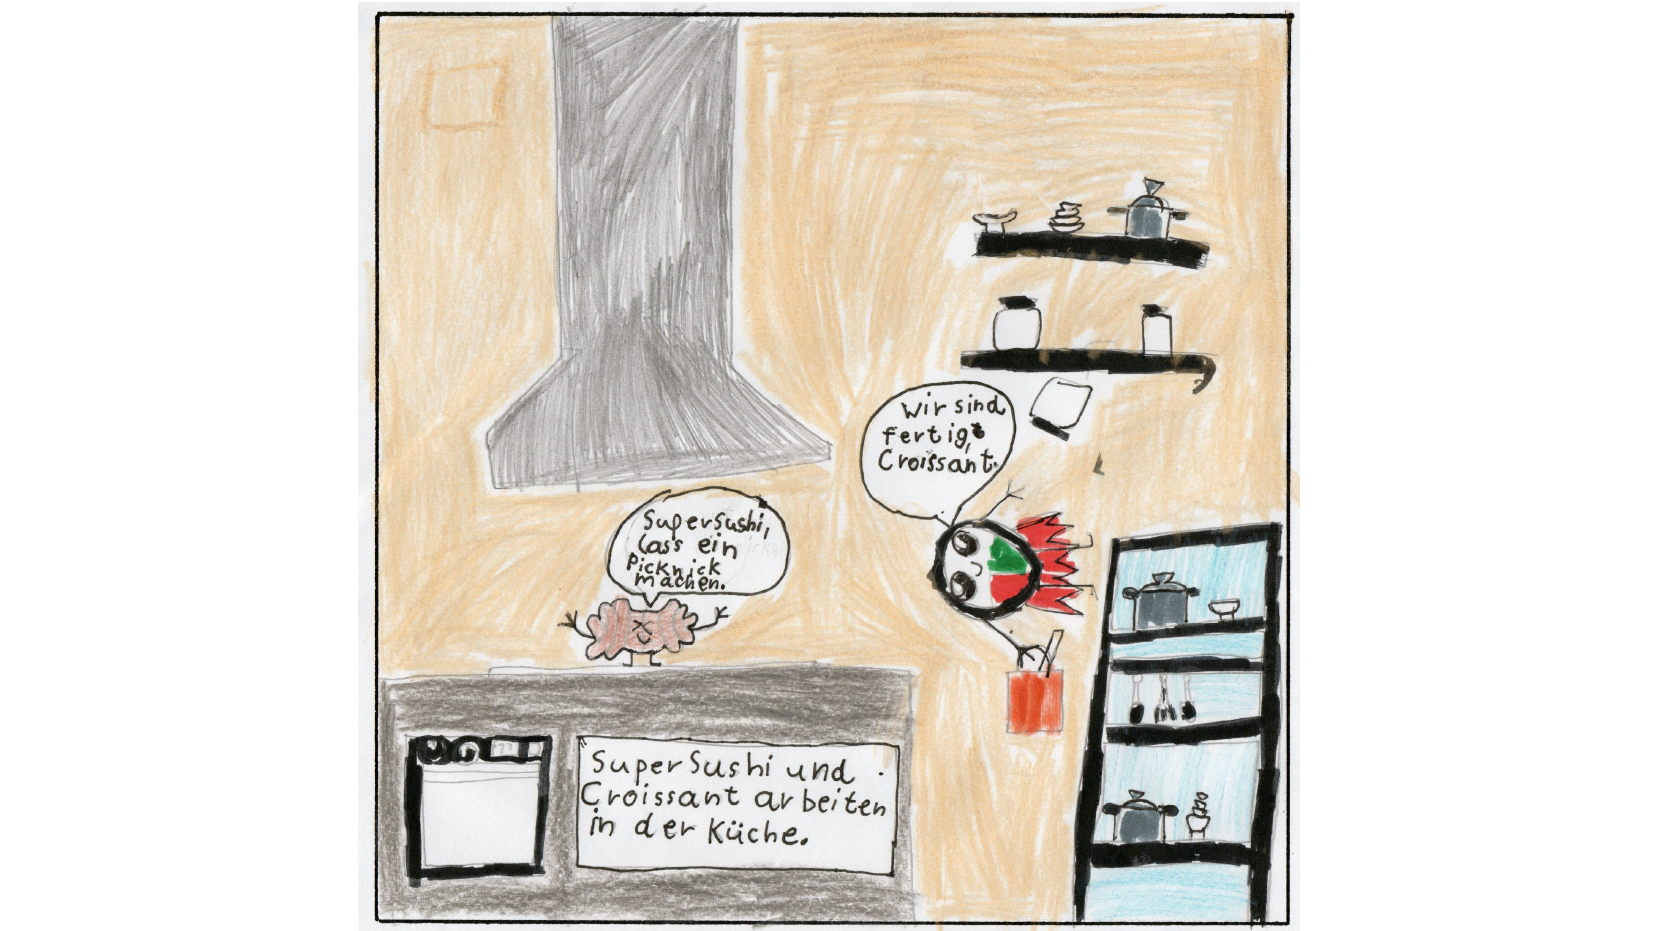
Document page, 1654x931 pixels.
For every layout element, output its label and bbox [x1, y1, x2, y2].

picture [358, 2, 1300, 931]
